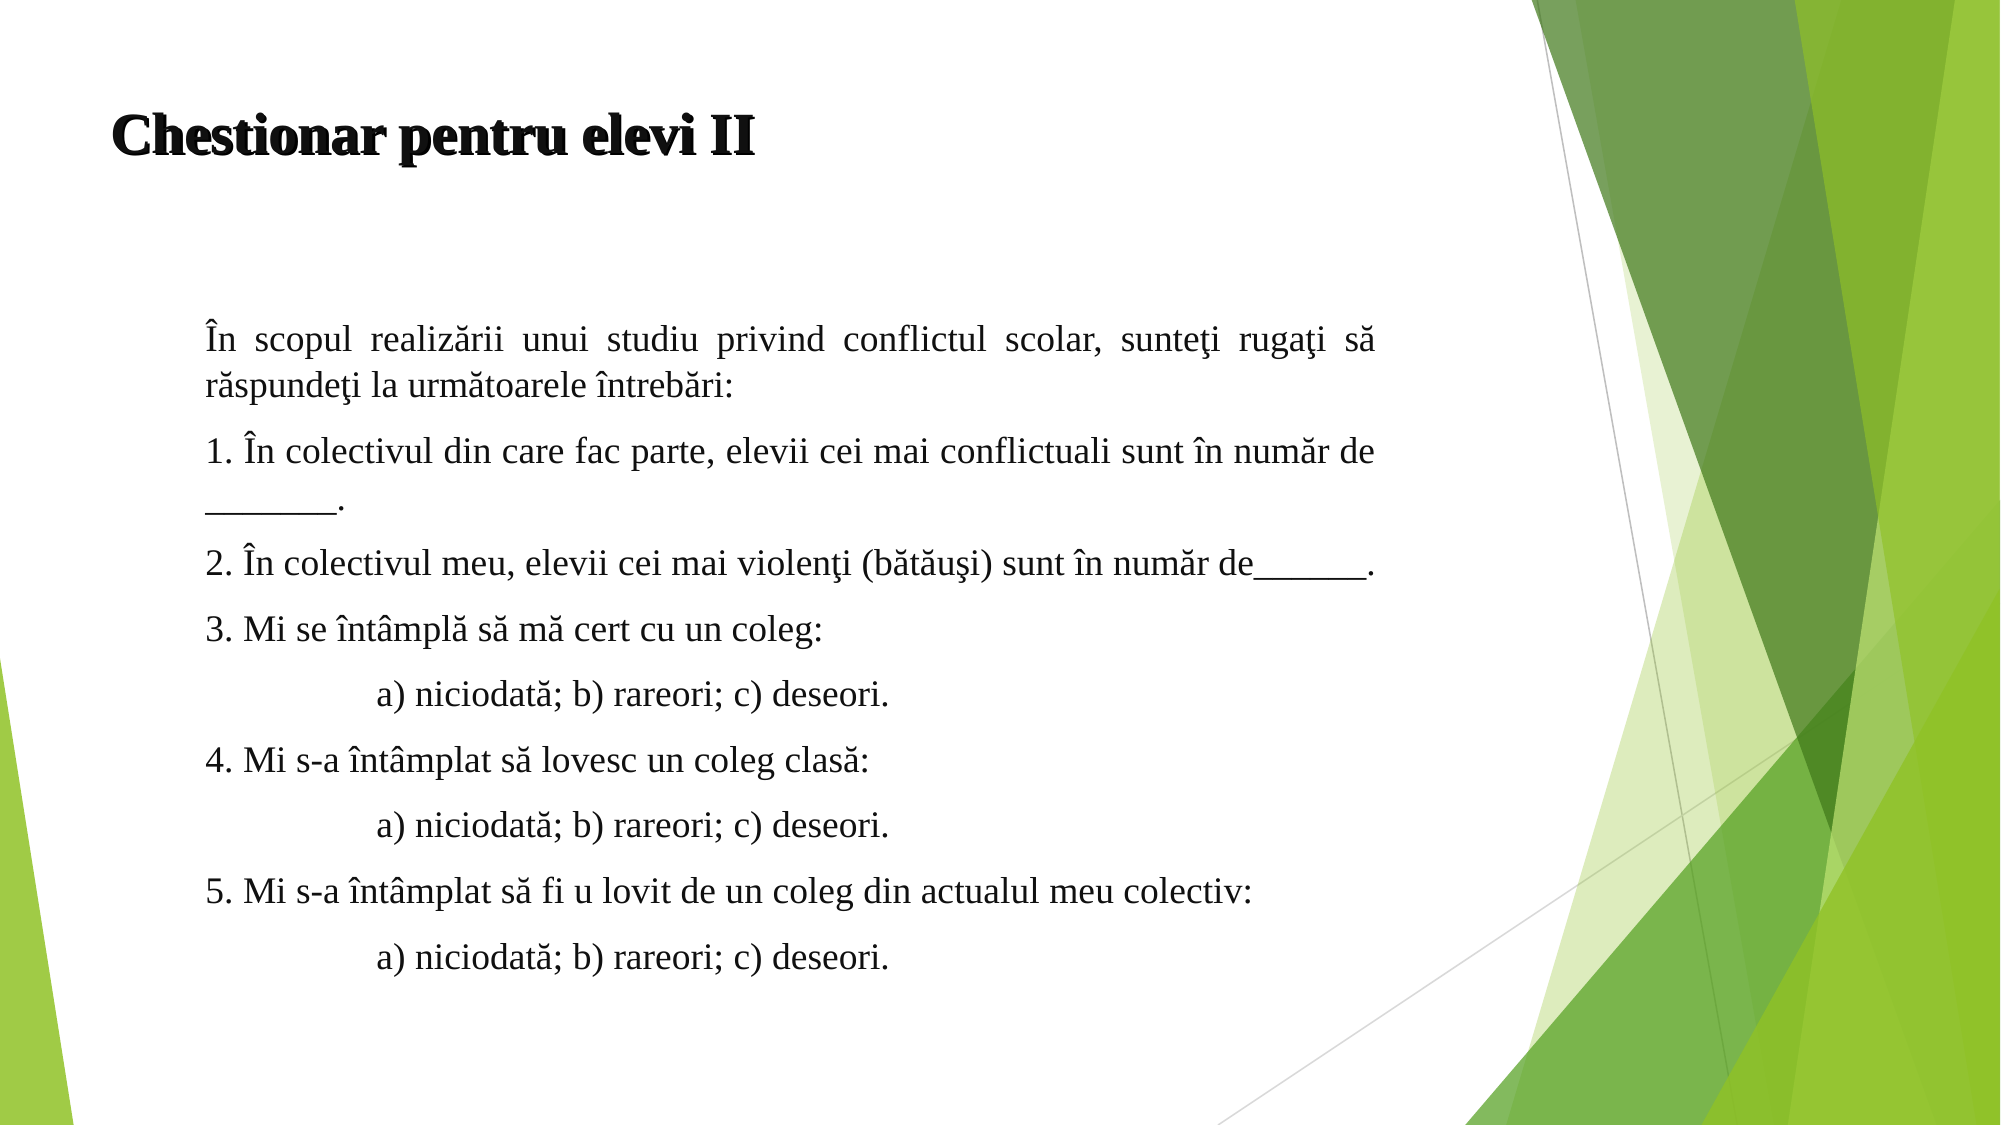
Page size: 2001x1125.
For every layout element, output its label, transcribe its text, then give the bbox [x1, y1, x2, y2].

text_box În scopul realizării unui studiu privind conflictul scolar, sunteţi rugaţi să răspundeţi la următoarele întrebări: 1. În colectivul din care fac parte, elevii cei mai conflictuali sunt în număr de _______. 2. În colectivul meu, elevii cei mai violenţi (bătăuşi) sunt în număr de______. 3. Mi se întâmplă să mă cert cu un coleg: a) niciodată; b) rareori; c) deseori. 4. Mi s-a întâmplat să lovesc un coleg clasă: a) niciodată; b) rareori; c) deseori. 5. Mi s-a întâmplat să fi u lovit de un coleg din actualul meu colectiv: a) niciodată; b) rareori; c) deseori. [190, 304, 1509, 988]
text_box Chestionar pentru elevi II [95, 87, 781, 174]
